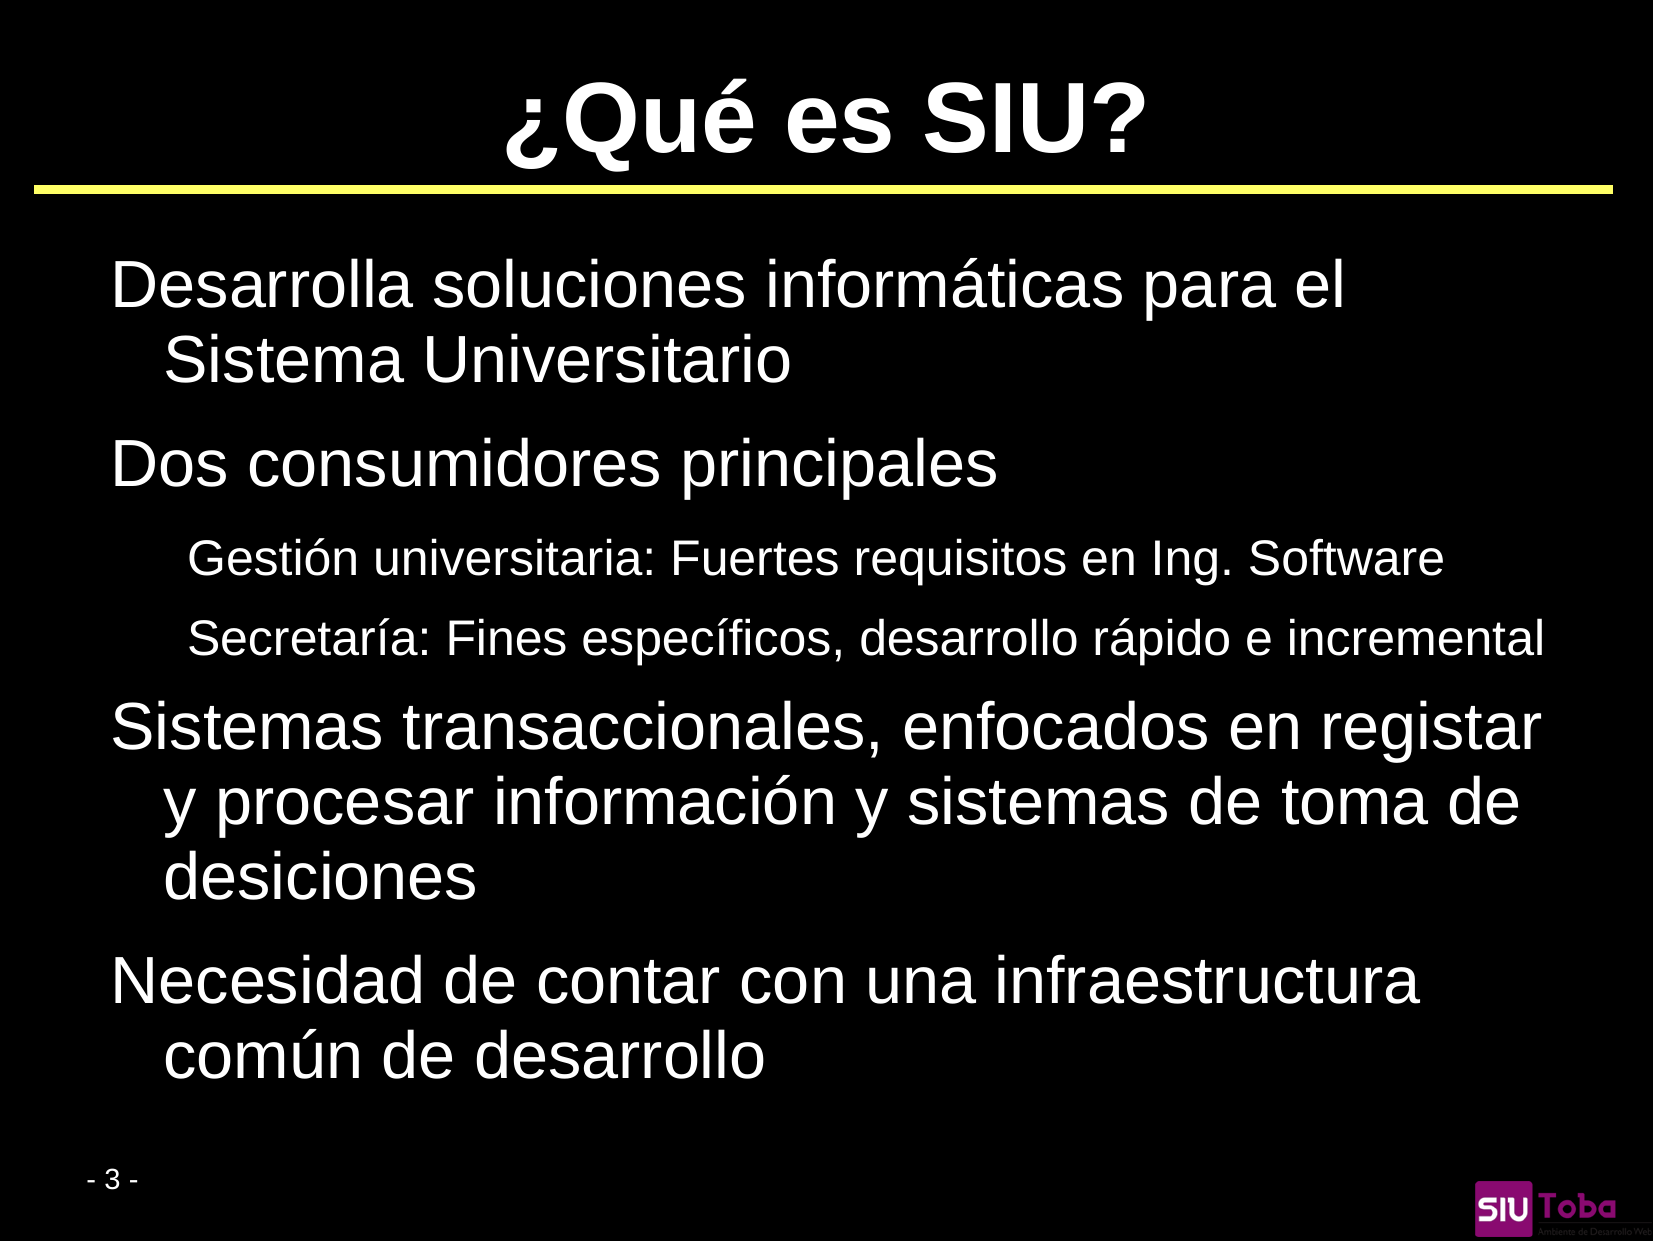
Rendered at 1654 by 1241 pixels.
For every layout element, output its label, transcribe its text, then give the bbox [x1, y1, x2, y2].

picture [1475, 1181, 1652, 1237]
title ¿Qué es SIU? [58, 47, 1594, 188]
list Desarrolla soluciones informáticas para el Sistema Universitario Dos consumidores principales Gestión universitaria: Fuertes requisitos en Ing. Software Secretaría: Fines específicos, desarrollo rápido e incremental Sistemas transaccionales, enfocados en registar y procesar información y sistemas de toma de desiciones Necesidad de contar con una infraestructura común de desarrollo [92, 247, 1575, 1201]
